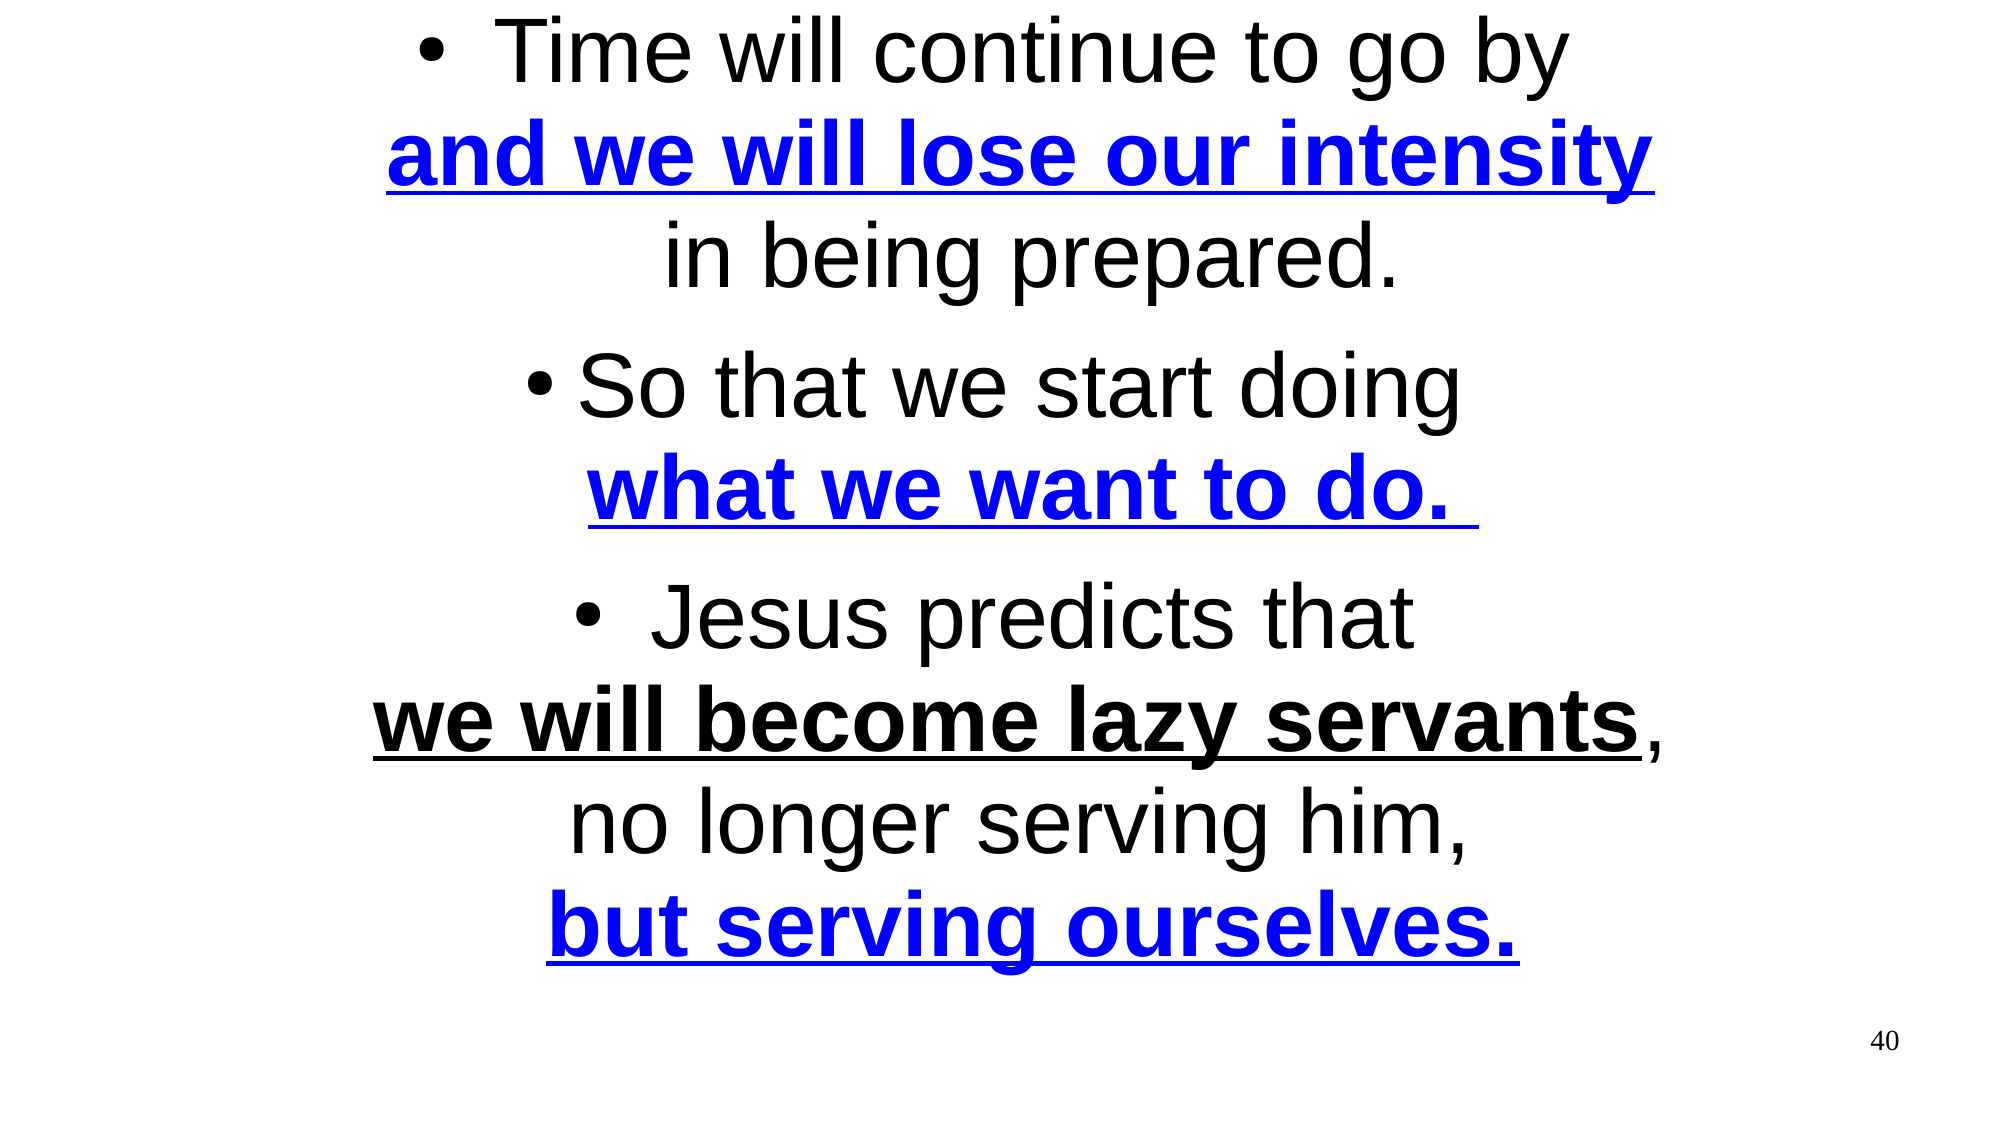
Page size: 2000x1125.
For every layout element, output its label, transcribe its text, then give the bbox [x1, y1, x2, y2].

list Time will continue to go by and we will lose our intensity in being prepared. So that we start doing what we want to do. Jesus predicts that we will become lazy servants, no longer serving him, but serving ourselves. [0, 0, 1996, 1123]
